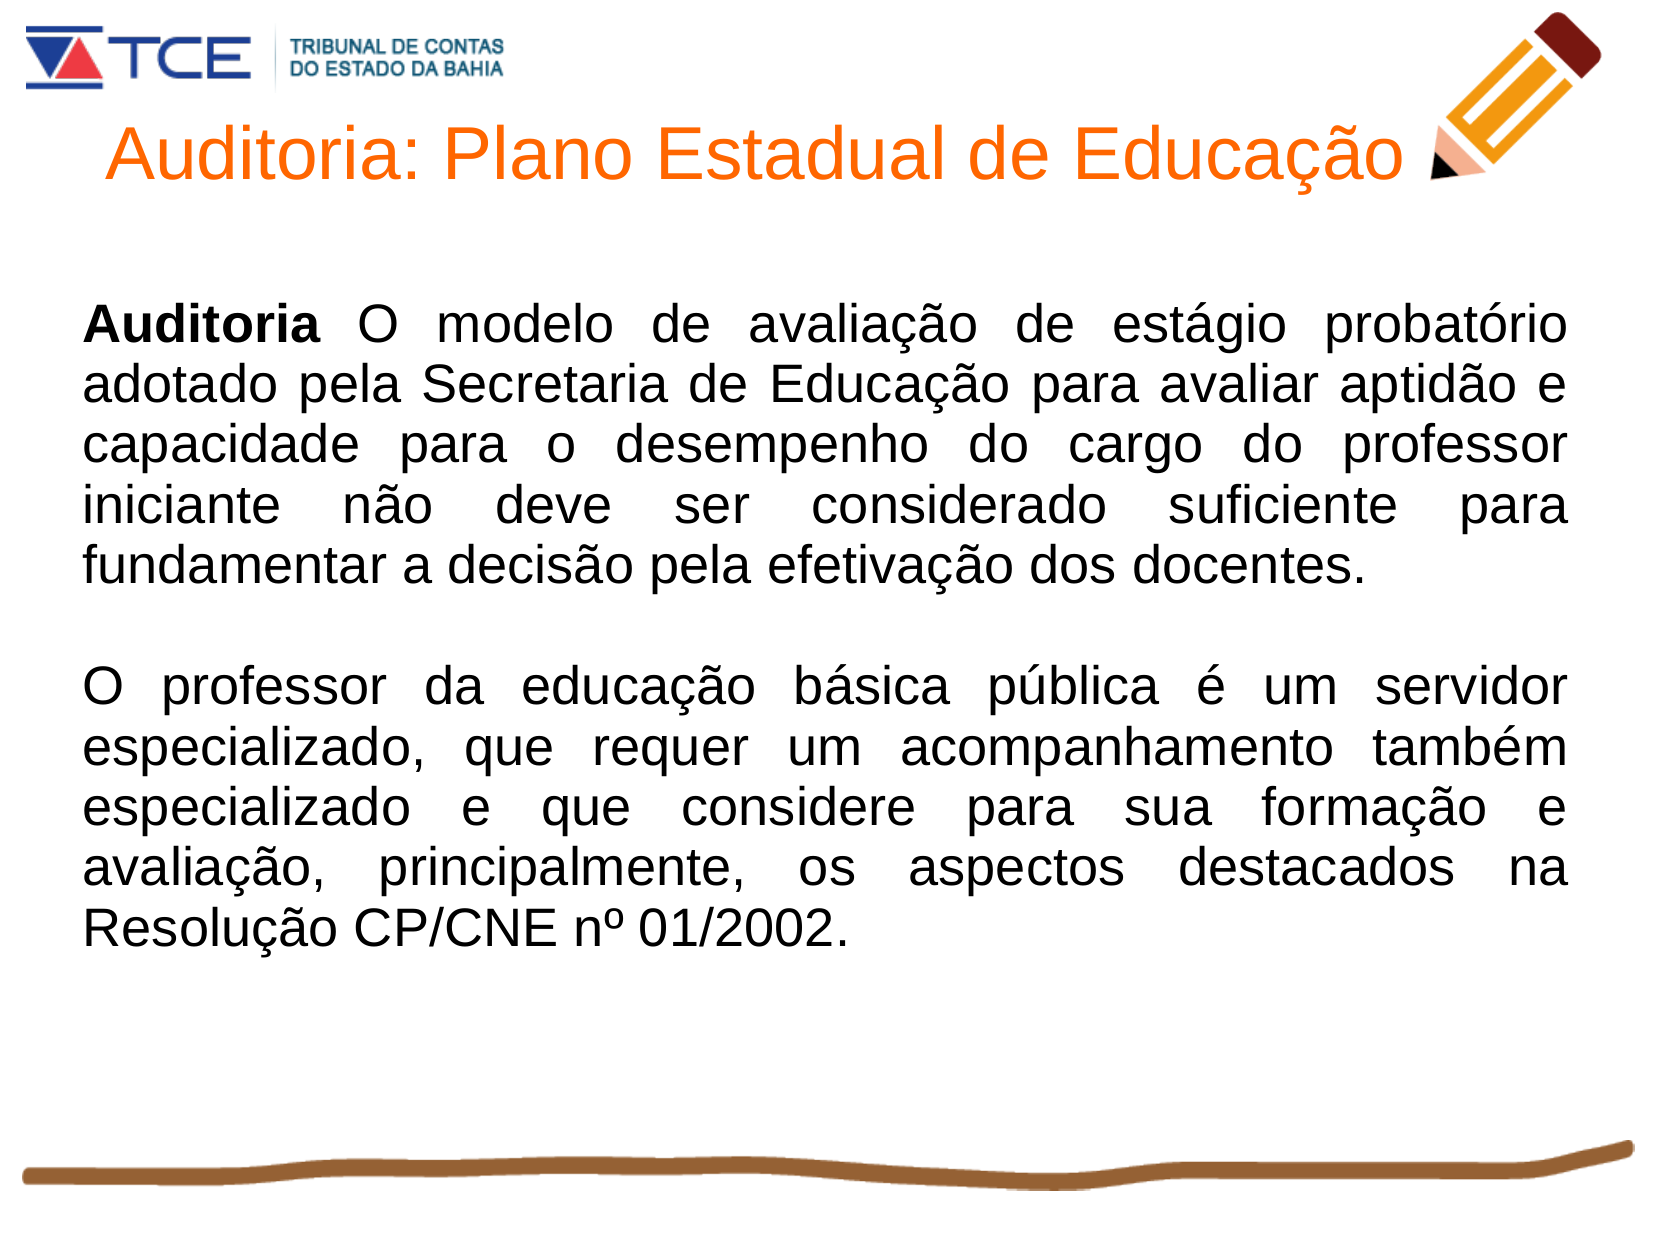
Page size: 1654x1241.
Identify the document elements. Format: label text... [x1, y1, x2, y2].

text_box Auditoria O modelo de avaliação de estágio probatório adotado pela Secretaria de Educação para avaliar aptidão e capacidade para o desempenho do cargo do professor iniciante não deve ser considerado suficiente para fundamentar a decisão pela efetivação dos docentes. O professor da educação básica pública é um servidor especializado, que requer um acompanhamento também especializado e que considere para sua formação e avaliação, principalmente, os aspectos destacados na Resolução CP/CNE nº 01/2002. [82, 290, 1571, 1122]
text_box Auditoria: Plano Estadual de Educação [82, 90, 1429, 214]
picture [26, 23, 508, 93]
picture [22, 1140, 1635, 1191]
picture [1430, 12, 1602, 181]
